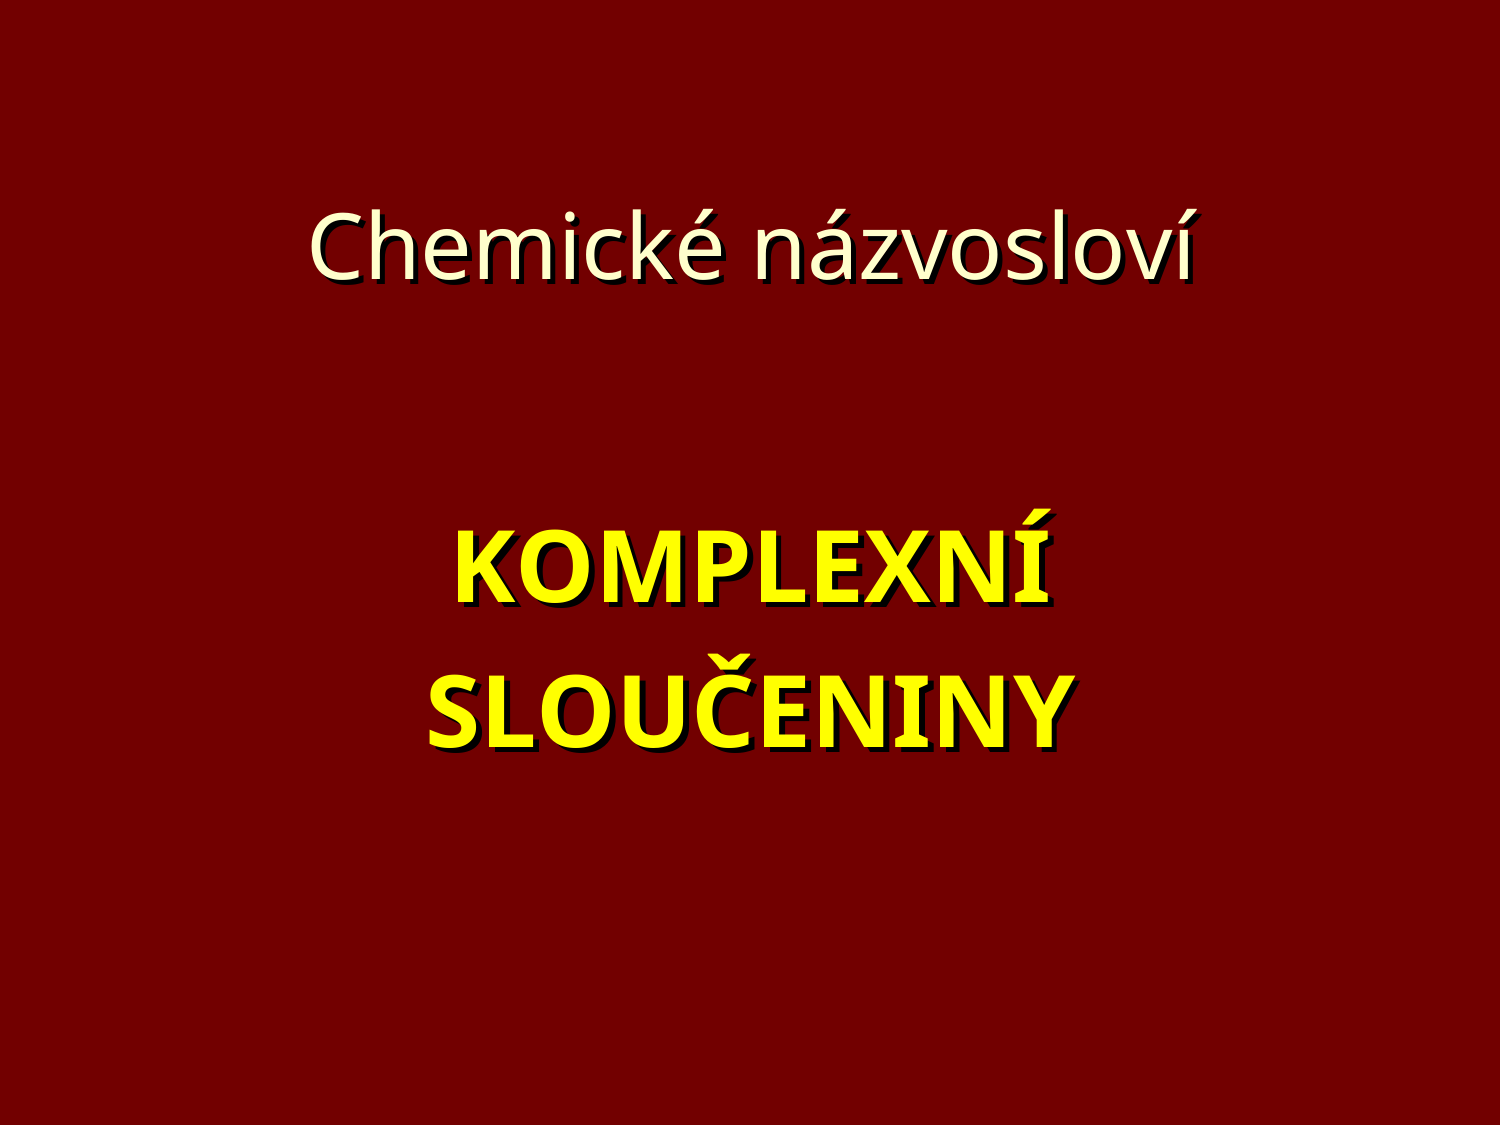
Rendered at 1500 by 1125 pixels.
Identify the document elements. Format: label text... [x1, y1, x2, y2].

list KOMPLEXNÍ SLOUČENINY [88, 349, 1439, 953]
title Chemické názvosloví [76, 148, 1427, 337]
